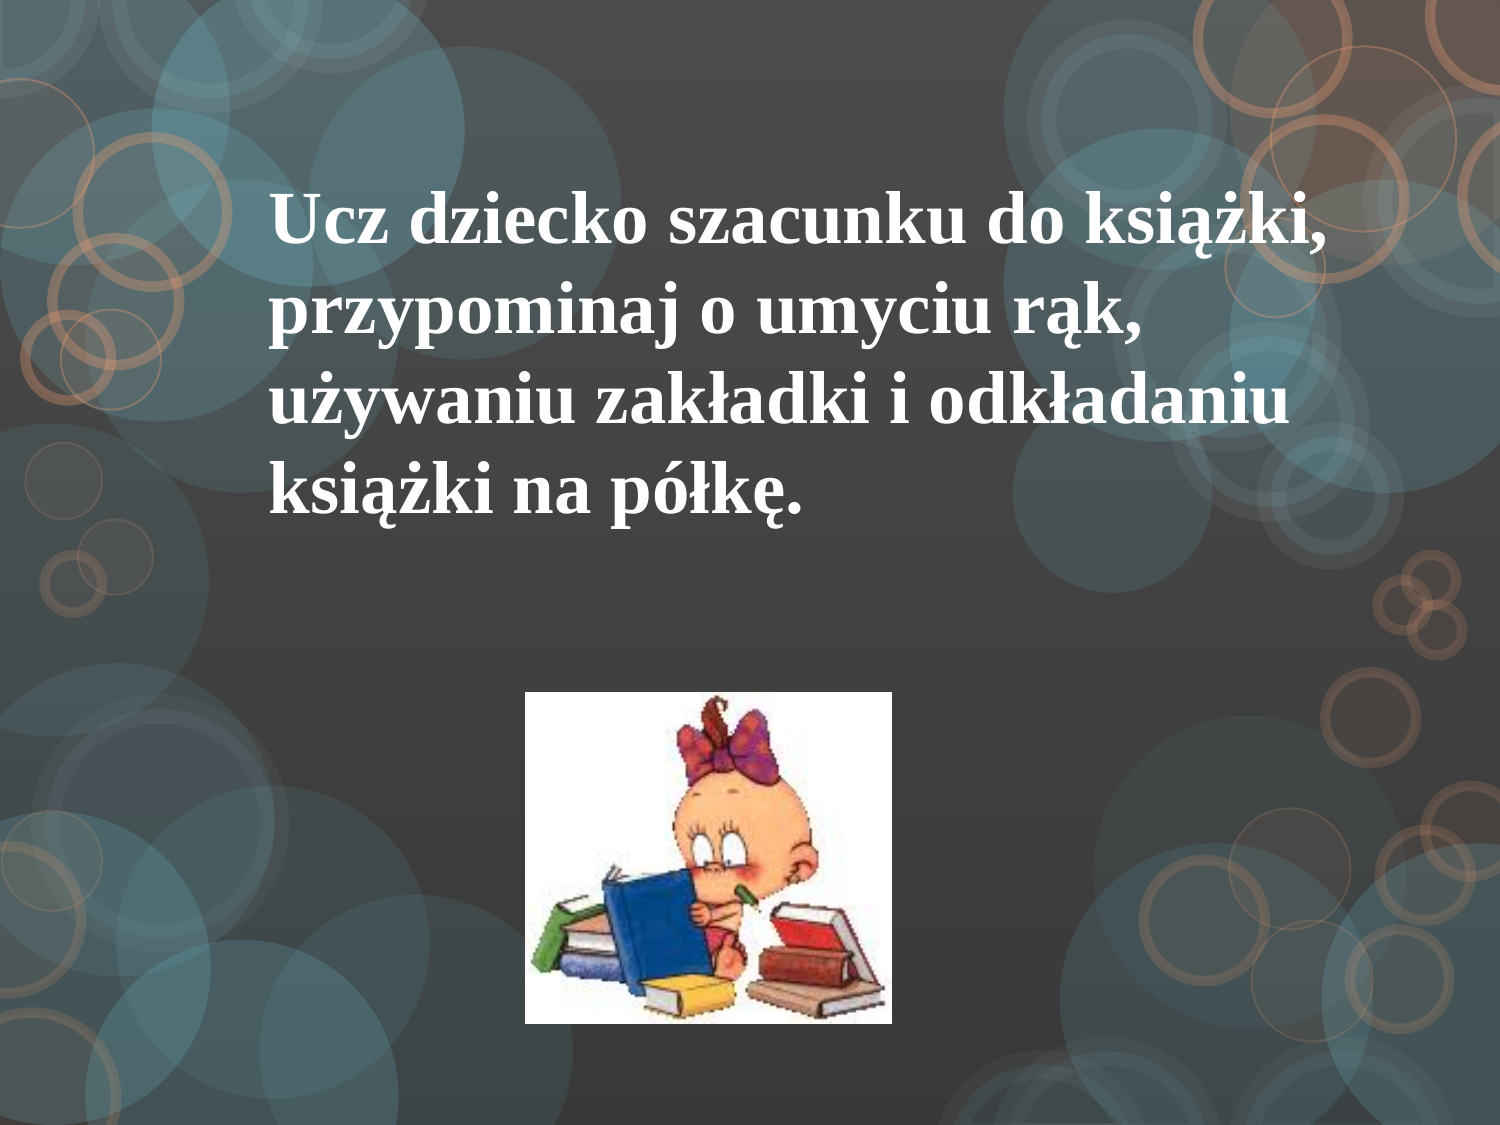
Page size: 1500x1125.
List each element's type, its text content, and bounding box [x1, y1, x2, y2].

picture [525, 692, 892, 1024]
text_box Ucz dziecko szacunku do książki, przypominaj o umyciu rąk, używaniu zakładki i odkładaniu książki na półkę. [254, 161, 1364, 536]
